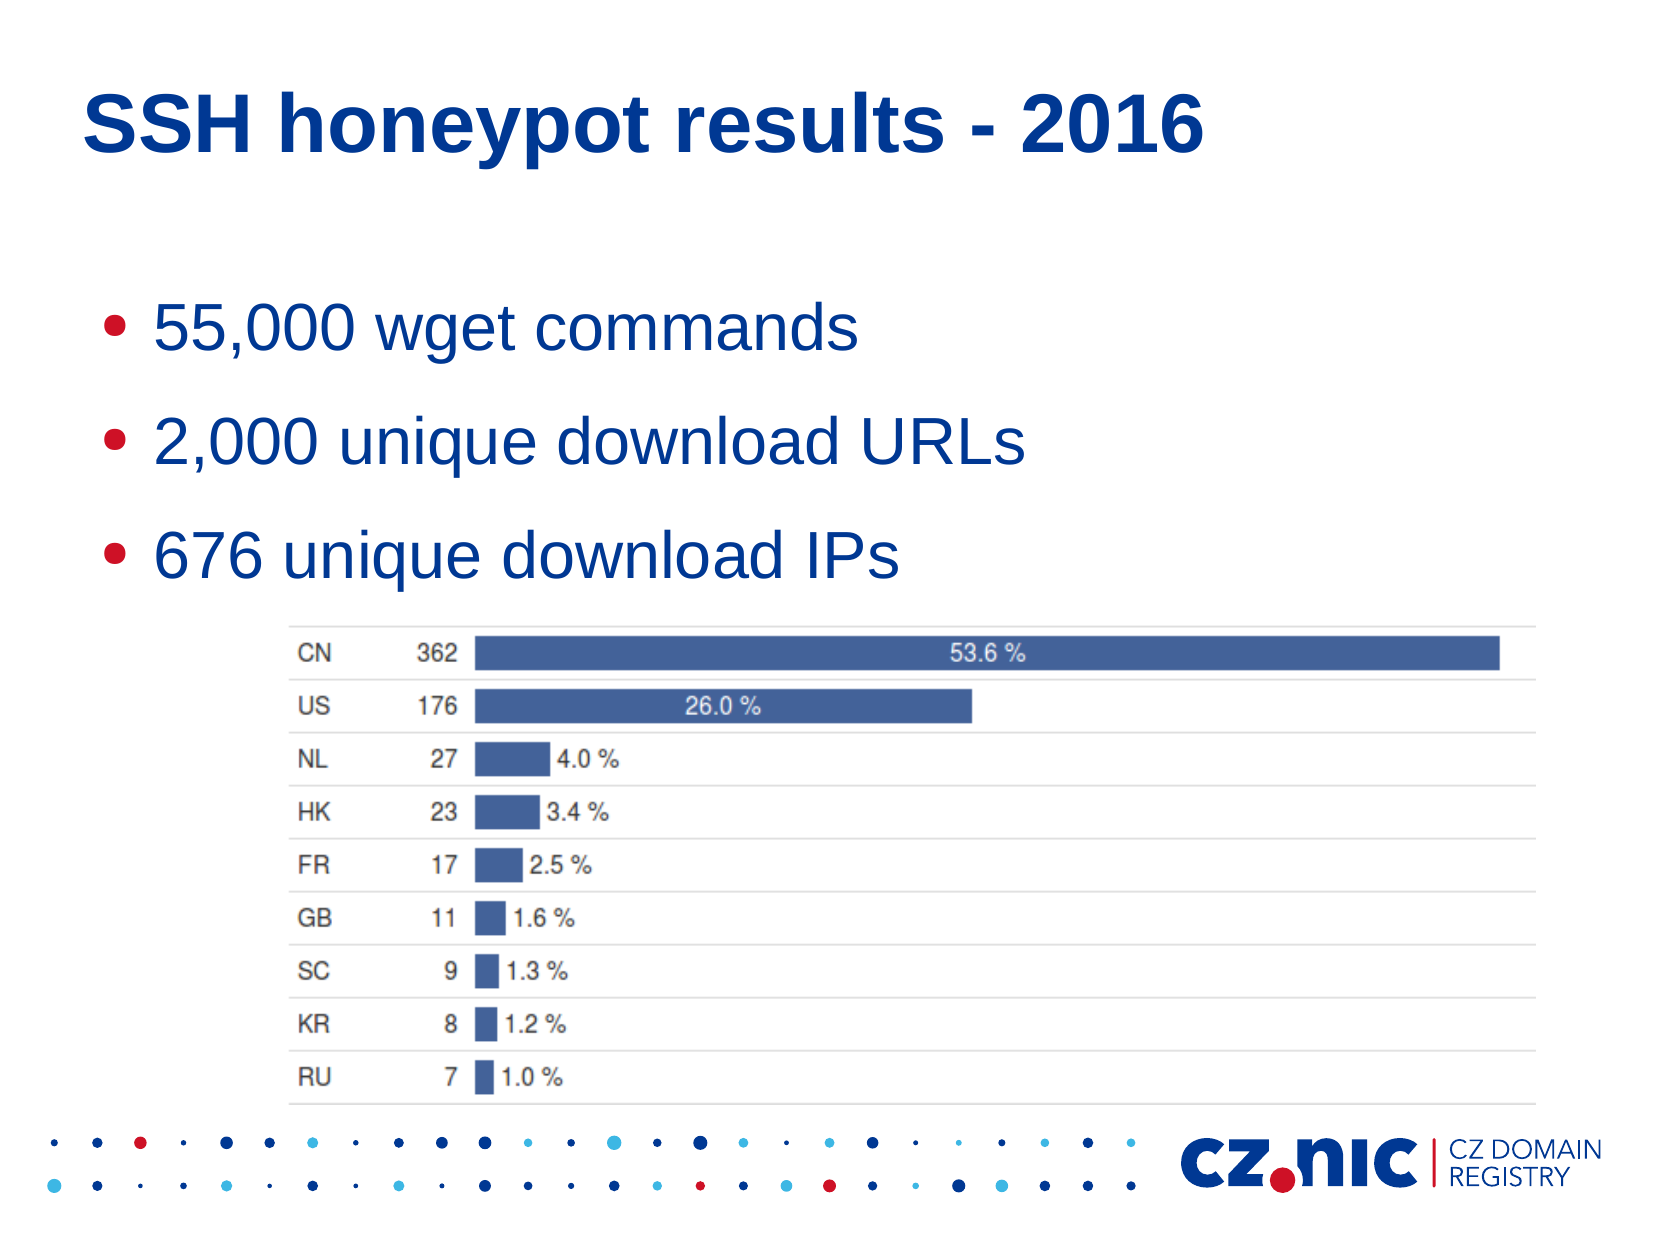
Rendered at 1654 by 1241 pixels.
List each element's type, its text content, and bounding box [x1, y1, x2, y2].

title SSH honeypot results - 2016 [82, 70, 1571, 178]
list 55,000 wget commands 2,000 unique download URLs 676 unique download IPs [82, 290, 1571, 1010]
picture [279, 609, 1536, 1105]
